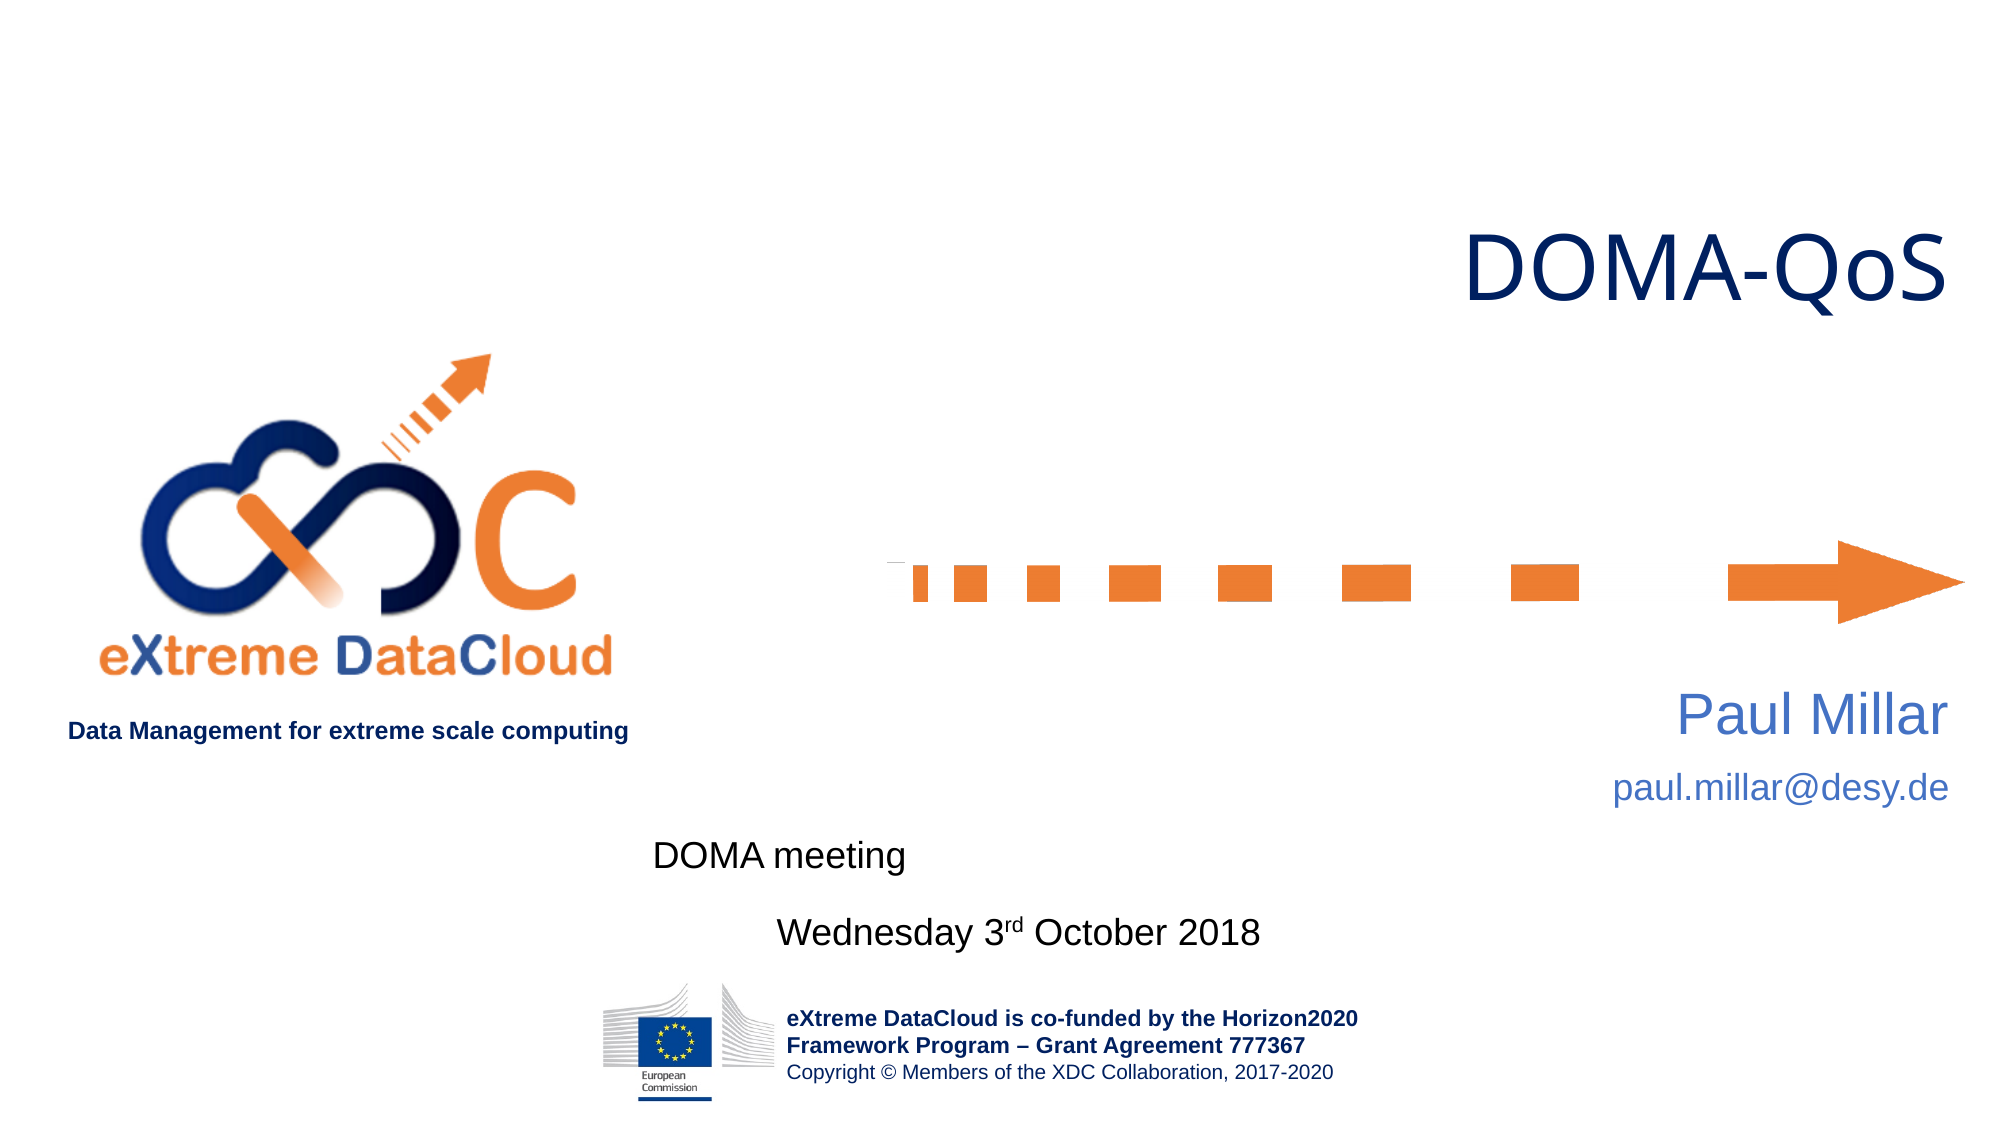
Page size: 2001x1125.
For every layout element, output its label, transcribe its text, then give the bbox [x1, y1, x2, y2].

picture [887, 540, 1965, 624]
list Paul Millar paul.millar@desy.de [1161, 676, 1965, 839]
text_box DOMA meeting [637, 826, 1459, 884]
text_box Wednesday 3rd October 2018 [761, 903, 1365, 962]
picture [558, 977, 816, 1106]
title DOMA-QoS [736, 154, 1965, 373]
picture [35, 334, 664, 725]
